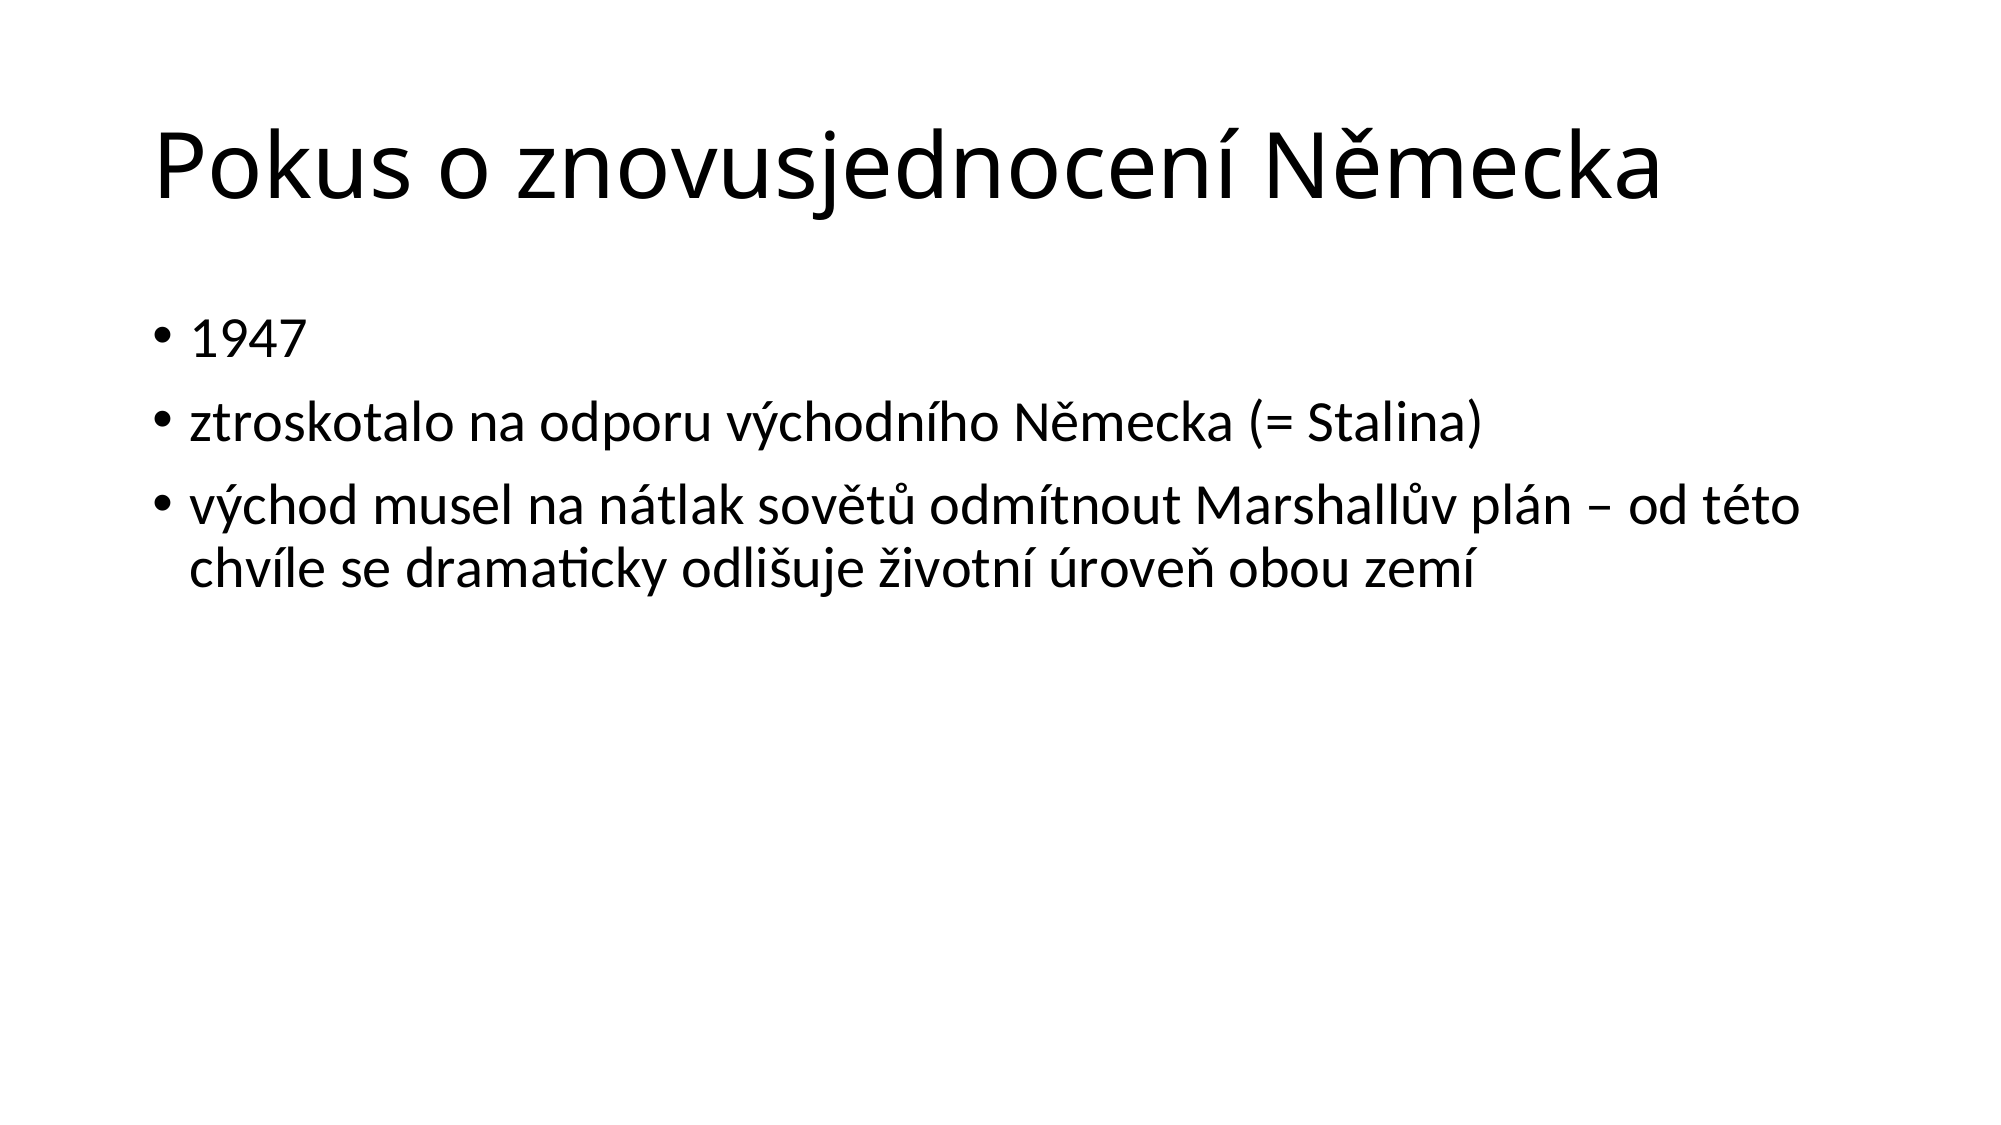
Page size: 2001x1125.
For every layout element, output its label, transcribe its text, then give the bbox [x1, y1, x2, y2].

title Pokus o znovusjednocení Německa [137, 59, 1863, 278]
list 1947 ztroskotalo na odporu východního Německa (= Stalina) východ musel na nátlak sovětů odmítnout Marshallův plán – od této chvíle se dramaticky odlišuje životní úroveň obou zemí [137, 299, 1863, 1014]
